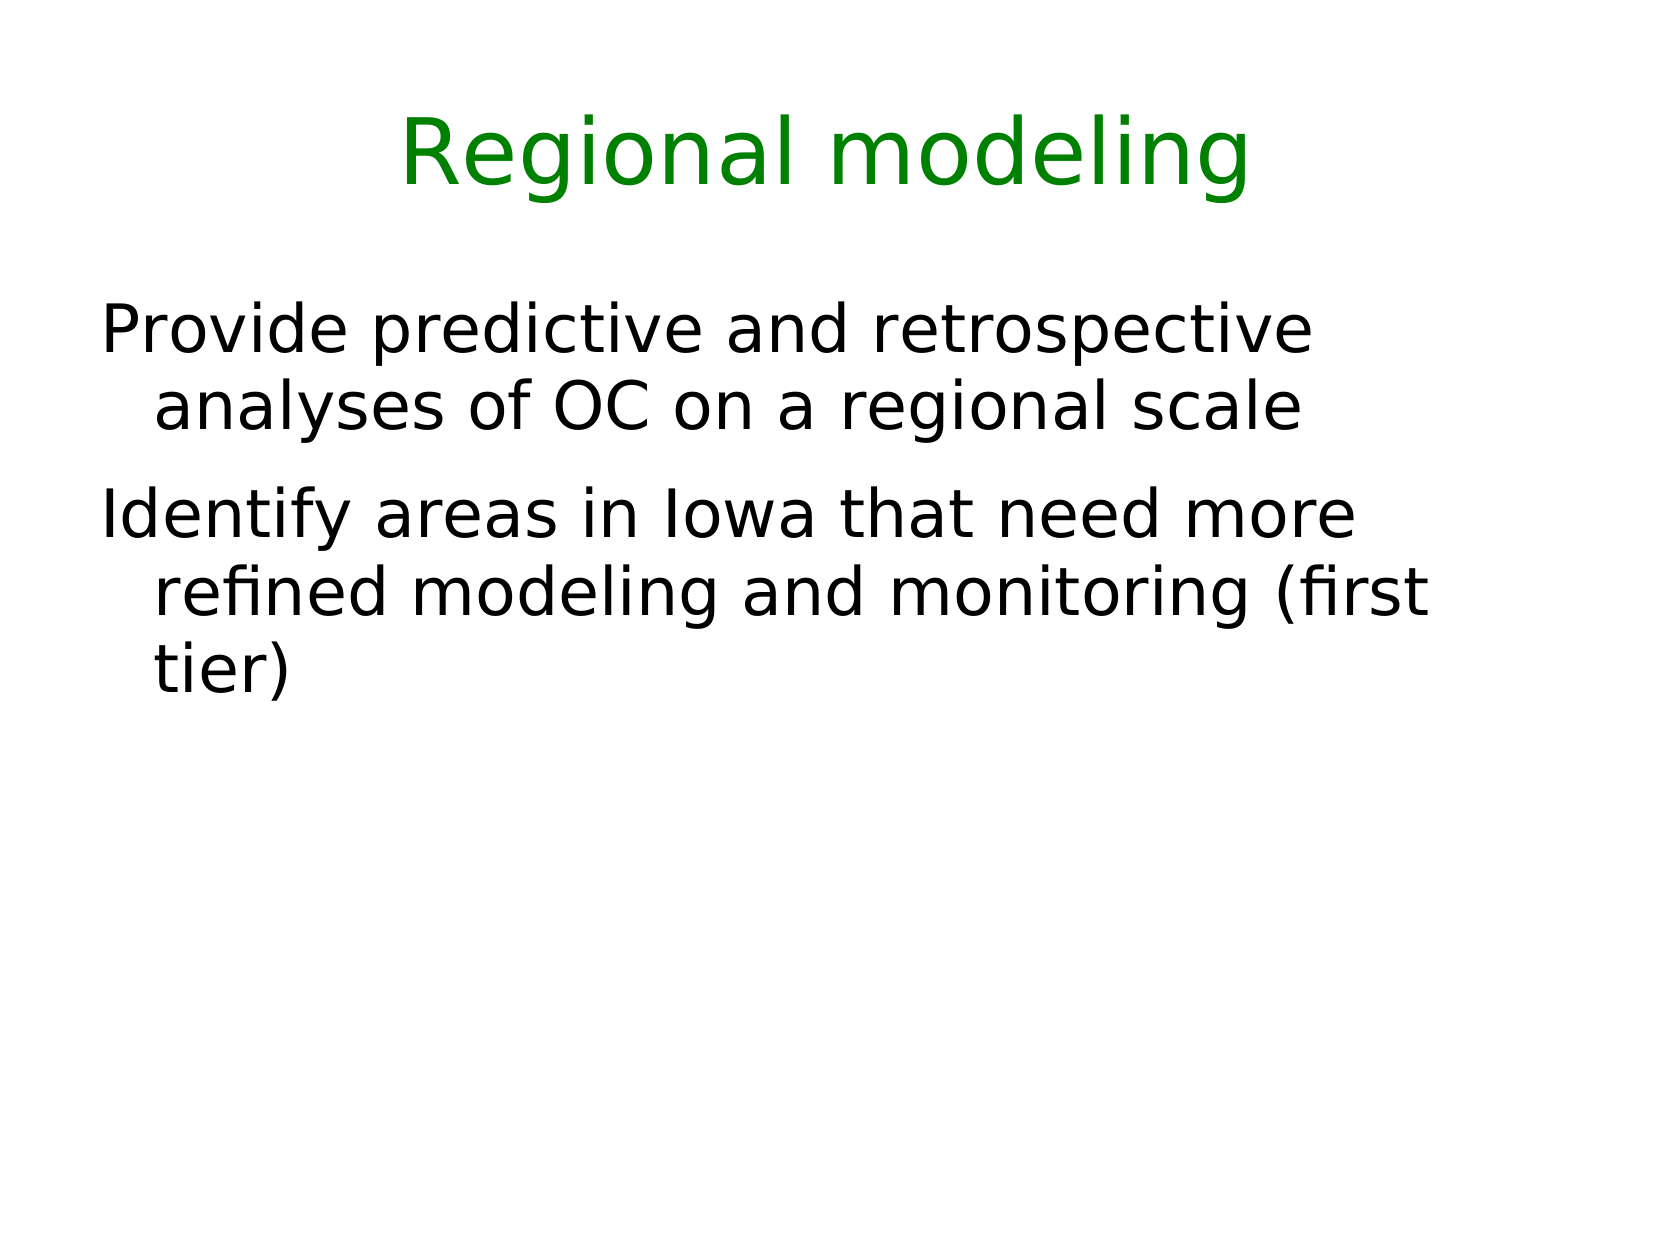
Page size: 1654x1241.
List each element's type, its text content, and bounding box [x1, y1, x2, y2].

title Regional modeling [82, 49, 1571, 257]
list Provide predictive and retrospective analyses of OC on a regional scale Identify areas in Iowa that need more refined modeling and monitoring (first tier) [82, 290, 1571, 1109]
